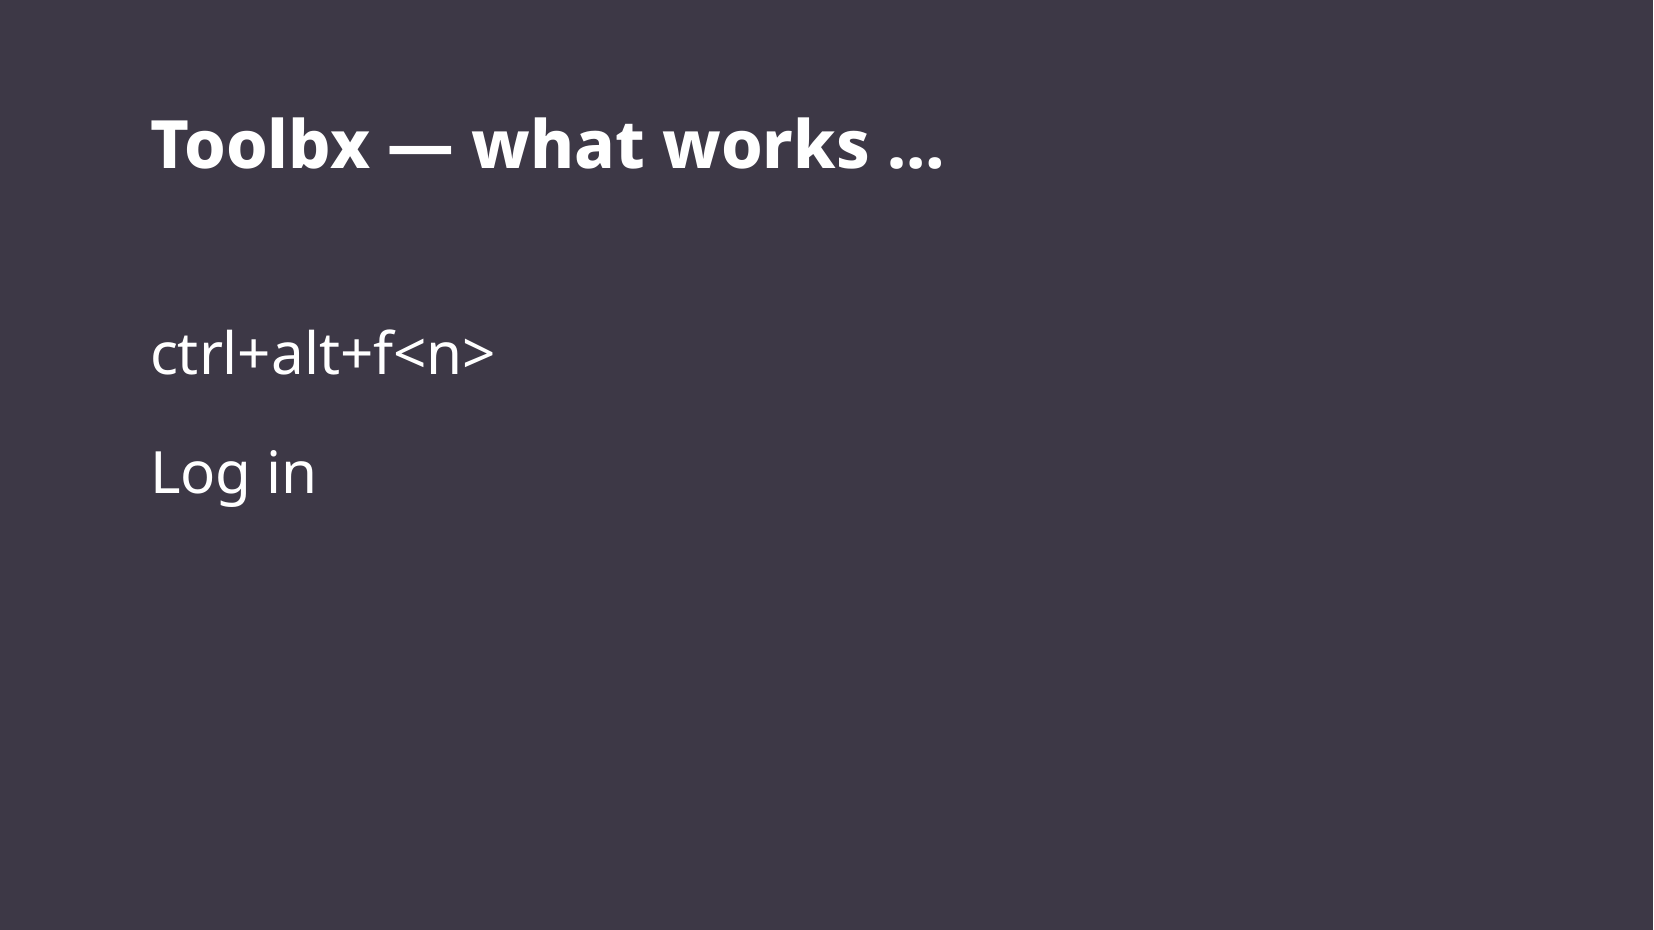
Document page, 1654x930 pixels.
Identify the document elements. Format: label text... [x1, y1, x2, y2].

title Toolbx — what works … [150, 107, 1501, 188]
subtitle ctrl+alt+f<n> Log in [150, 272, 1501, 812]
